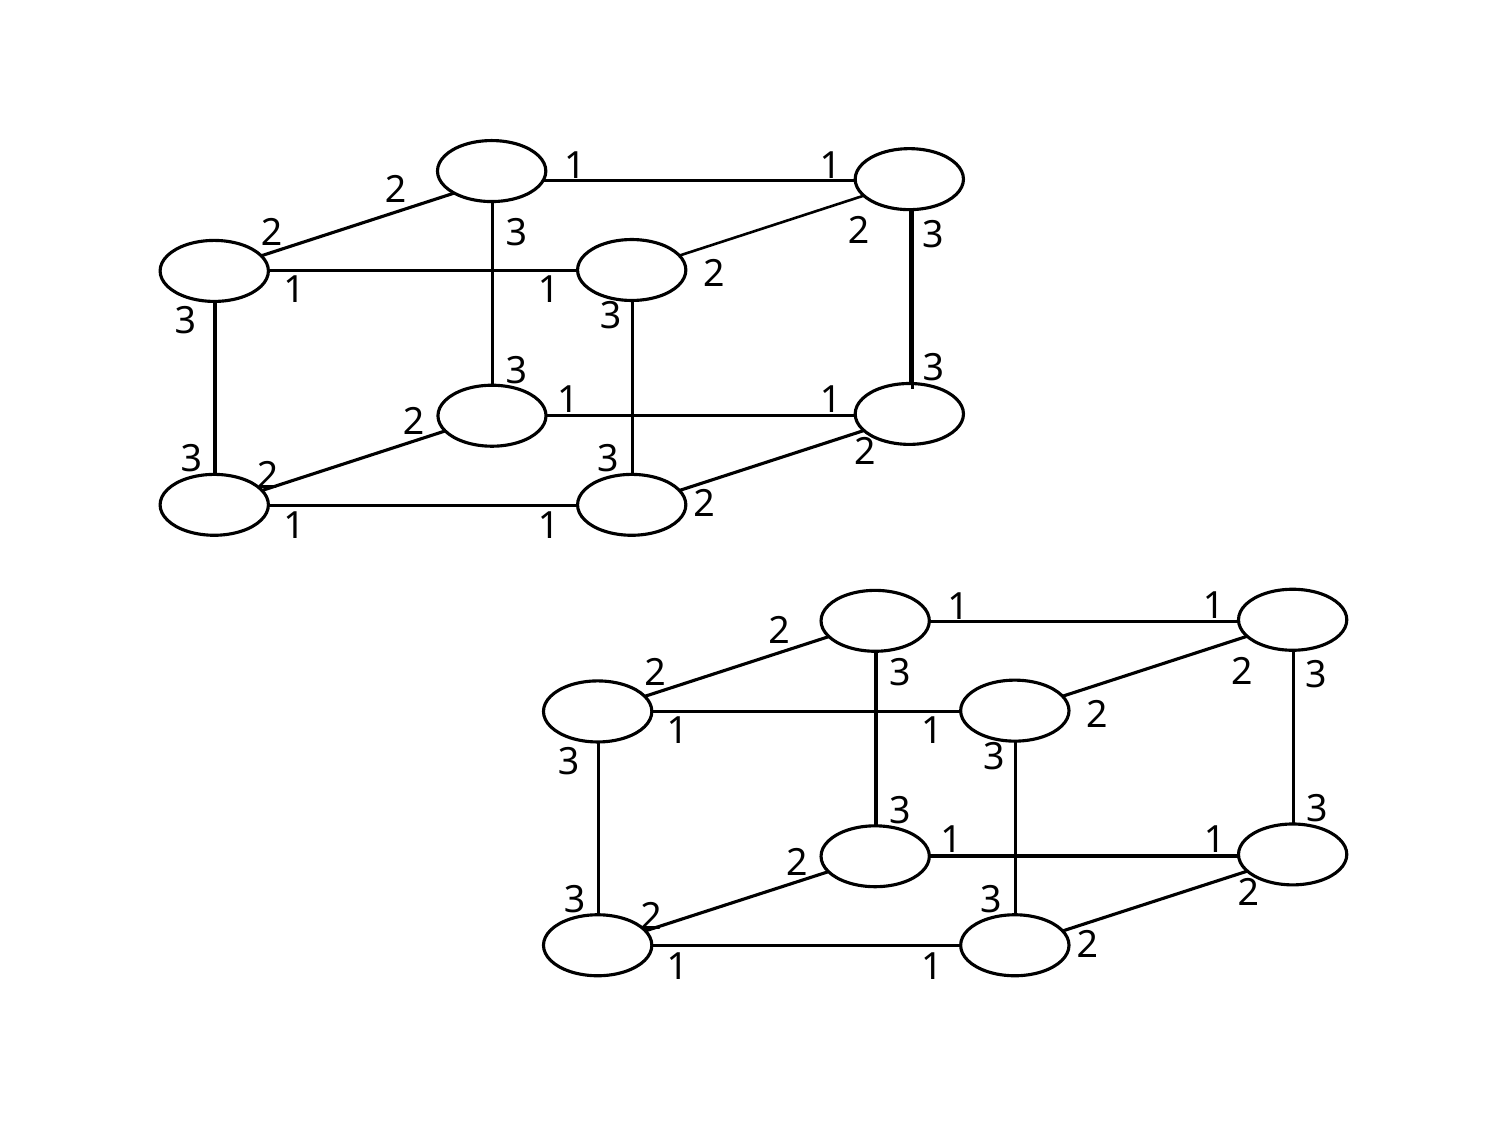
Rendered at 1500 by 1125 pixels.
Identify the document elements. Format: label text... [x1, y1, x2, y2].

text_box 3 [907, 335, 959, 396]
text_box 1 [651, 933, 704, 995]
text_box [960, 680, 1070, 741]
text_box 2 [246, 200, 298, 261]
text_box 2 [1071, 682, 1123, 743]
text_box 1 [542, 366, 594, 428]
text_box 2 [629, 640, 681, 702]
text_box 3 [165, 426, 218, 488]
text_box 2 [1216, 639, 1268, 700]
text_box 1 [1188, 807, 1241, 868]
text_box 1 [1188, 573, 1240, 634]
text_box 2 [688, 241, 740, 303]
text_box [437, 140, 546, 202]
text_box [440, 385, 542, 447]
text_box 1 [804, 132, 856, 194]
text_box 3 [543, 728, 595, 790]
text_box 2 [771, 829, 823, 891]
text_box 3 [159, 288, 212, 349]
text_box 1 [906, 934, 958, 995]
text_box 2 [1222, 860, 1274, 921]
text_box [1240, 589, 1347, 651]
text_box 2 [1061, 911, 1114, 973]
text_box 2 [370, 157, 422, 219]
text_box 3 [965, 867, 1017, 928]
text_box [577, 474, 678, 536]
text_box 3 [968, 724, 1020, 785]
text_box 2 [625, 884, 677, 945]
text_box [856, 148, 964, 210]
text_box 3 [549, 867, 601, 928]
text_box [160, 474, 268, 536]
text_box 3 [582, 426, 634, 488]
text_box 2 [387, 389, 440, 450]
text_box 1 [268, 257, 320, 319]
text_box 3 [490, 338, 543, 399]
text_box 3 [874, 640, 926, 702]
text_box 3 [874, 778, 926, 840]
text_box 3 [907, 201, 959, 263]
text_box 1 [925, 807, 977, 868]
text_box 1 [522, 493, 575, 555]
text_box [960, 914, 1061, 976]
text_box 3 [1291, 775, 1343, 837]
text_box 2 [753, 598, 805, 659]
text_box [857, 383, 964, 445]
text_box [823, 825, 926, 887]
text_box 1 [906, 698, 958, 759]
text_box 3 [584, 283, 637, 344]
text_box 1 [522, 257, 575, 319]
text_box 1 [268, 493, 320, 554]
text_box [160, 240, 268, 302]
text_box 2 [678, 471, 730, 532]
text_box [543, 914, 651, 976]
text_box 2 [839, 419, 891, 481]
text_box [543, 680, 651, 742]
text_box 1 [932, 574, 984, 635]
text_box 3 [1290, 642, 1342, 703]
text_box [821, 590, 930, 652]
text_box 1 [805, 366, 857, 428]
text_box 1 [651, 698, 704, 759]
text_box [1241, 824, 1347, 885]
text_box 1 [549, 133, 601, 194]
text_box 2 [833, 198, 885, 259]
text_box [577, 239, 686, 301]
text_box 3 [490, 199, 543, 261]
text_box 2 [242, 443, 294, 505]
